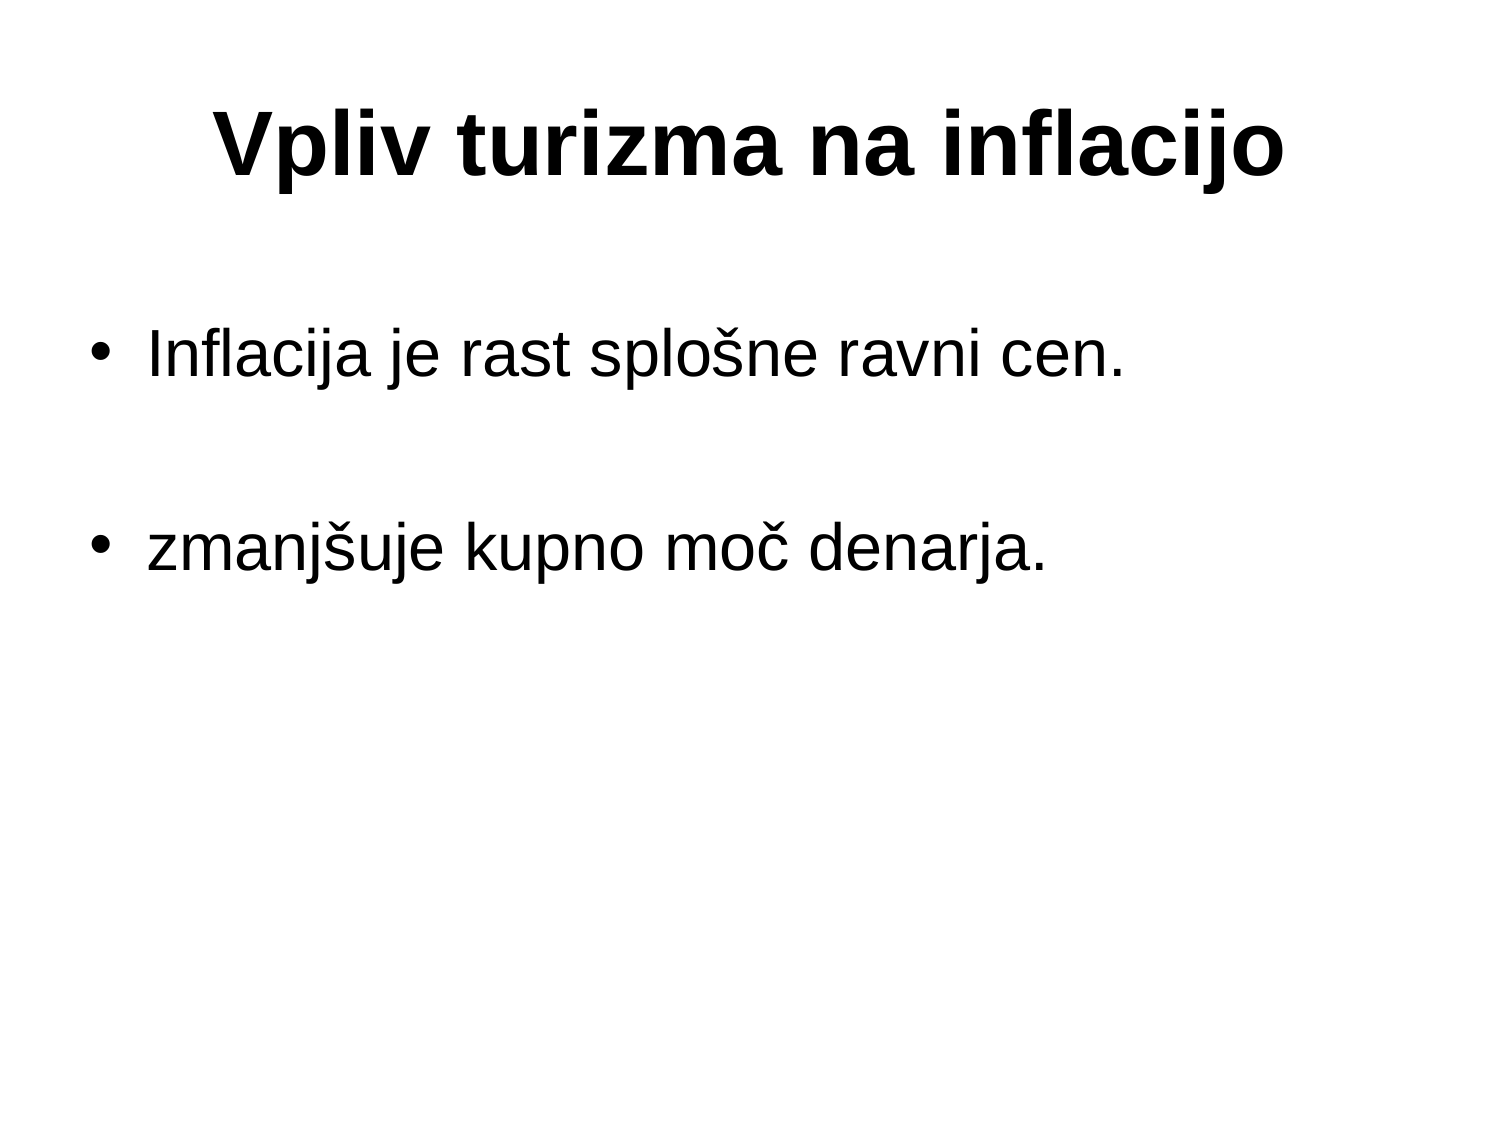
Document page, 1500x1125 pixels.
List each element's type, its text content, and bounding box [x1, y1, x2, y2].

title Vpliv turizma na inflacijo [75, 45, 1426, 233]
list Inflacija je rast splošne ravni cen. zmanjšuje kupno moč denarja. [75, 302, 1426, 1005]
